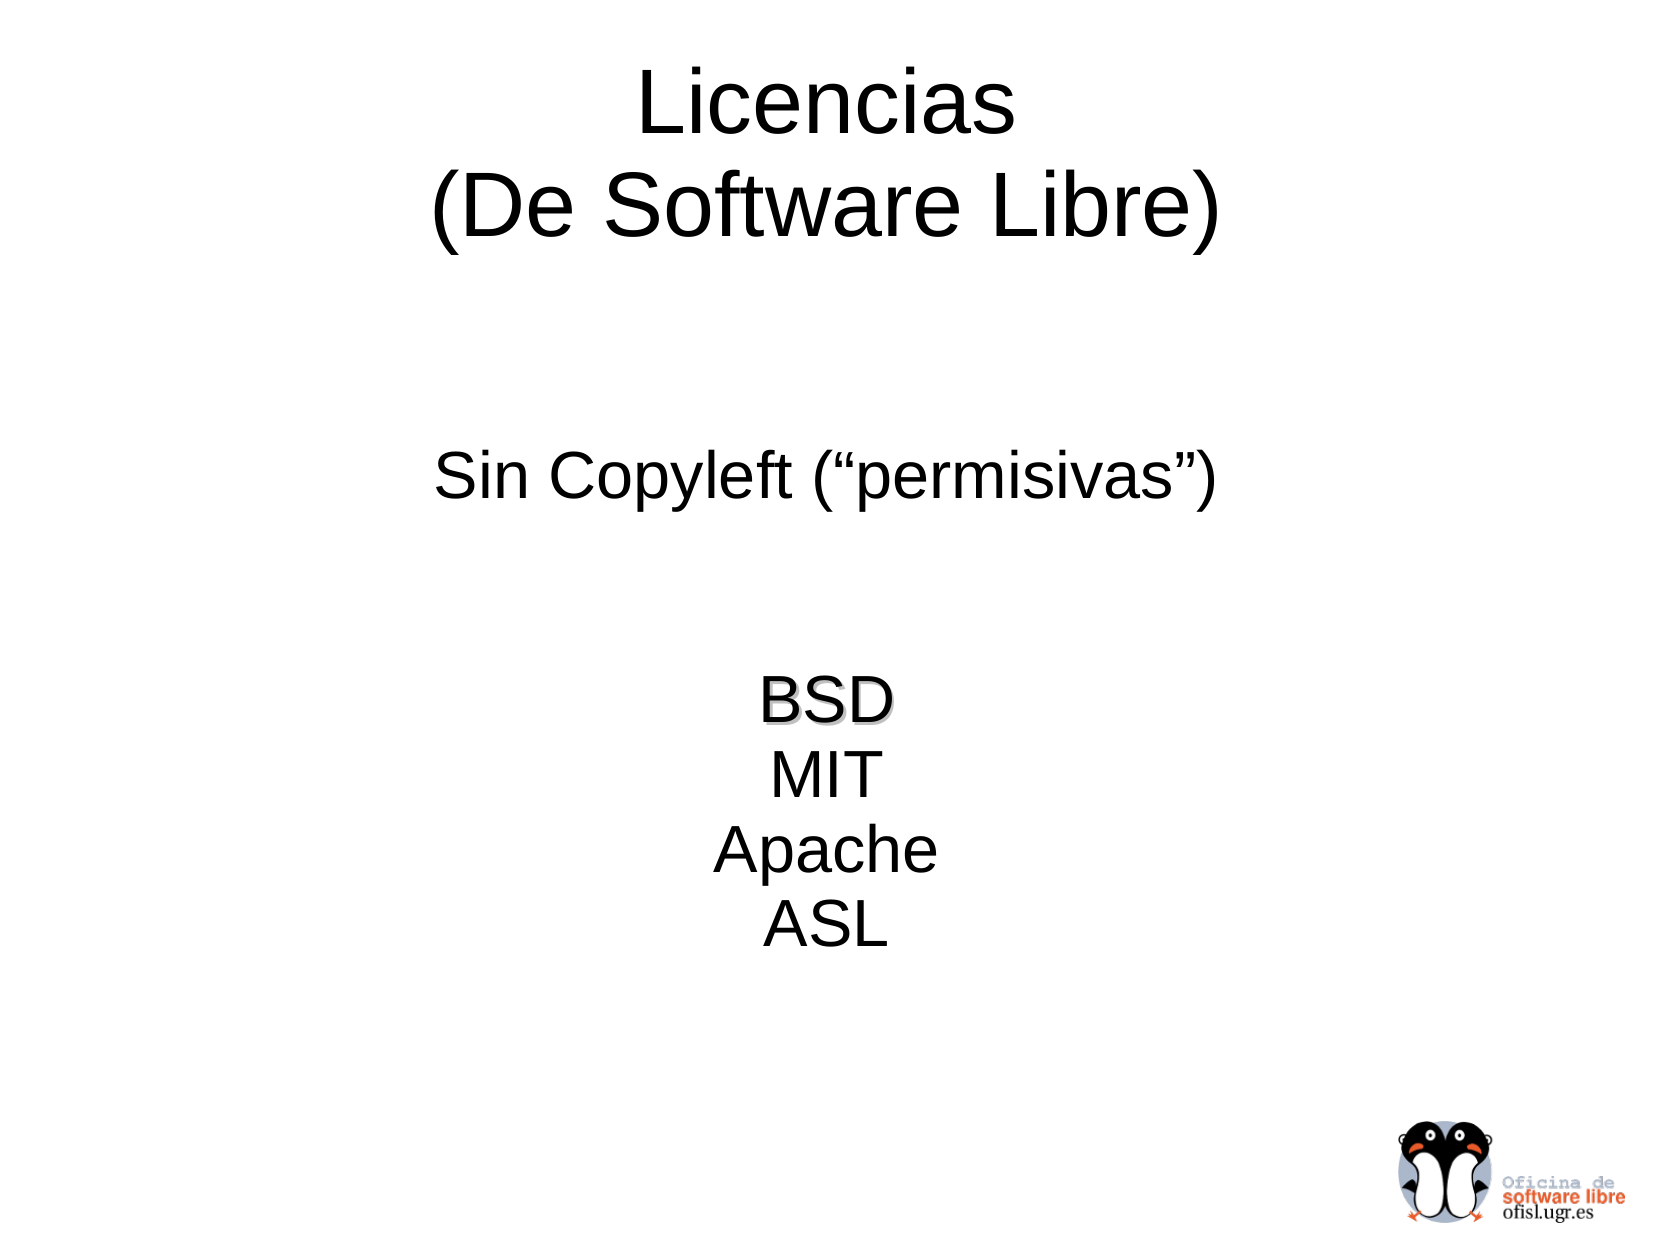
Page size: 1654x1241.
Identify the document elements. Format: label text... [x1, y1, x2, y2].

title Licencias (De Software Libre) [82, 50, 1571, 256]
subtitle Sin Copyleft (“permisivas”) BSD MIT Apache ASL [82, 297, 1571, 1102]
picture [1398, 1121, 1625, 1223]
